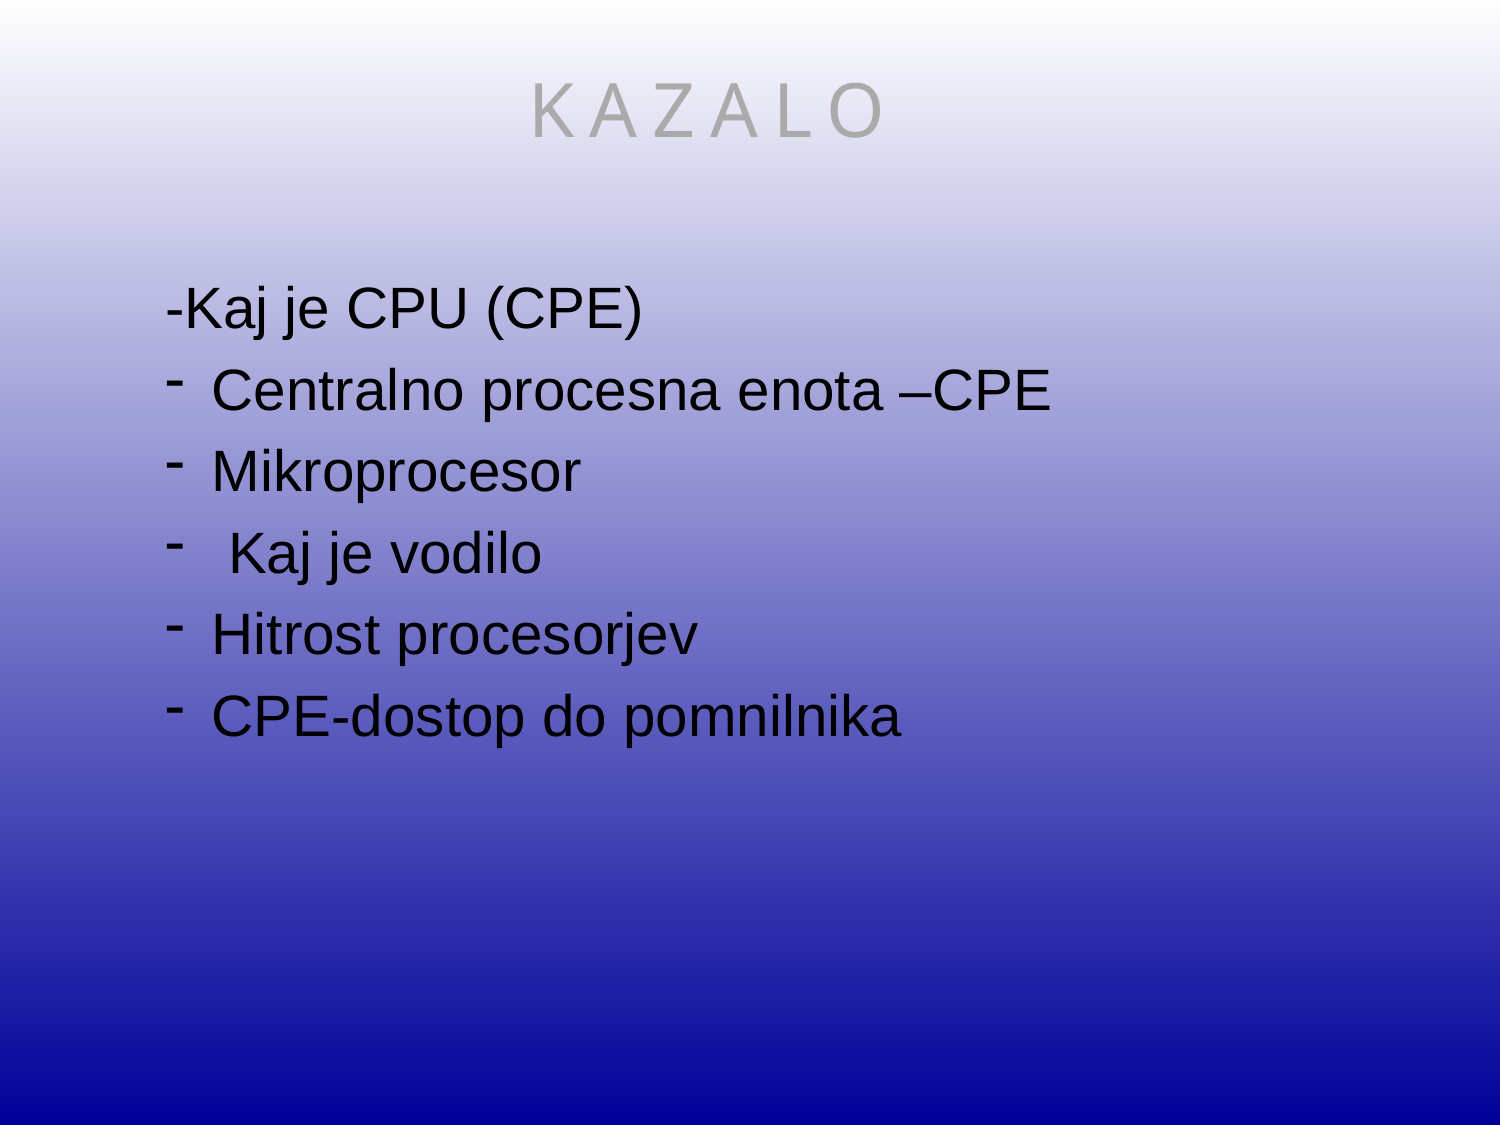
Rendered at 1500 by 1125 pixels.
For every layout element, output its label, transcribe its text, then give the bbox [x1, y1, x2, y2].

text_box KAZALO [513, 54, 892, 185]
list -Kaj je CPU (CPE) Centralno procesna enota –CPE Mikroprocesor Kaj je vodilo Hitrost procesorjev CPE-dostop do pomnilnika [75, 262, 1425, 1005]
